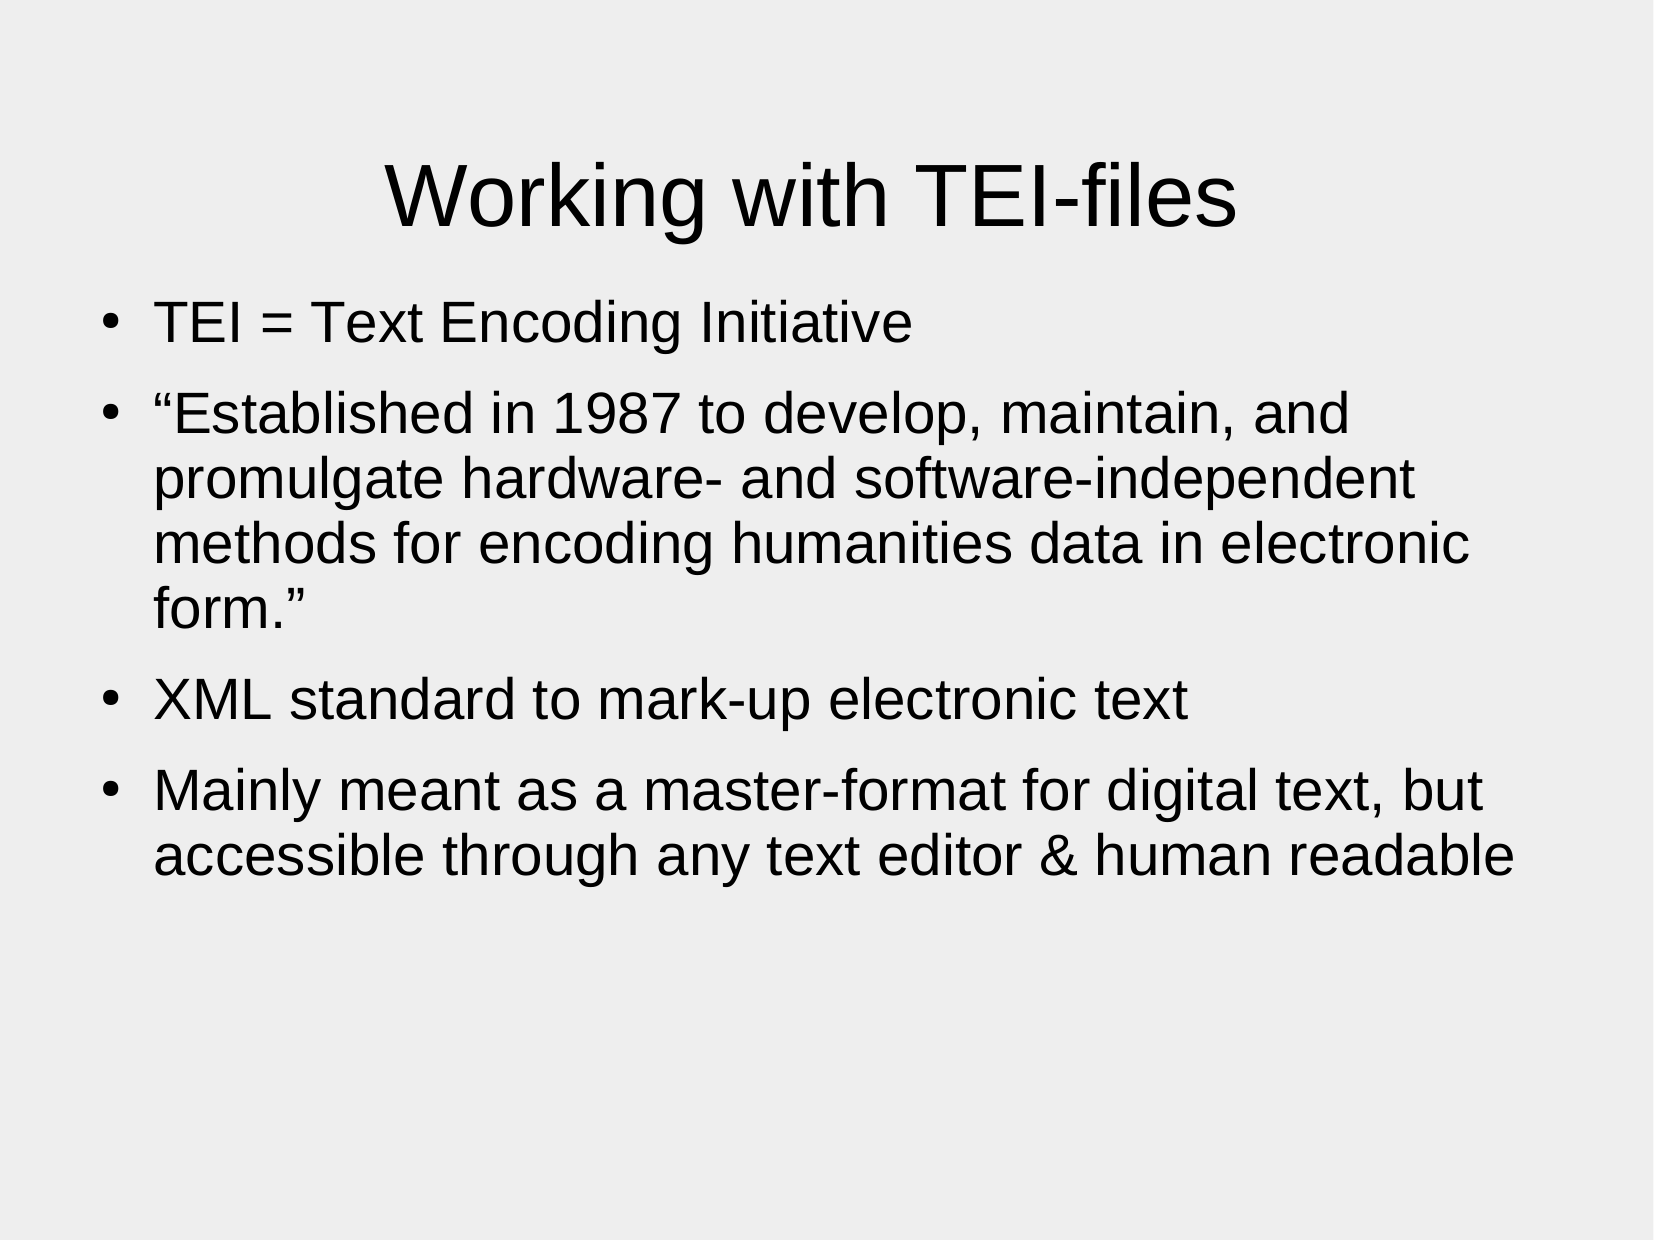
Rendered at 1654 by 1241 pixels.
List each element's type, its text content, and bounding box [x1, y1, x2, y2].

title Working with TEI-files [118, 112, 1506, 281]
list TEI = Text Encoding Initiative “Established in 1987 to develop, maintain, and promulgate hardware- and software-independent methods for encoding humanities data in electronic form.” XML standard to mark-up electronic text Mainly meant as a master-format for digital text, but accessible through any text editor & human readable [82, 290, 1571, 1052]
